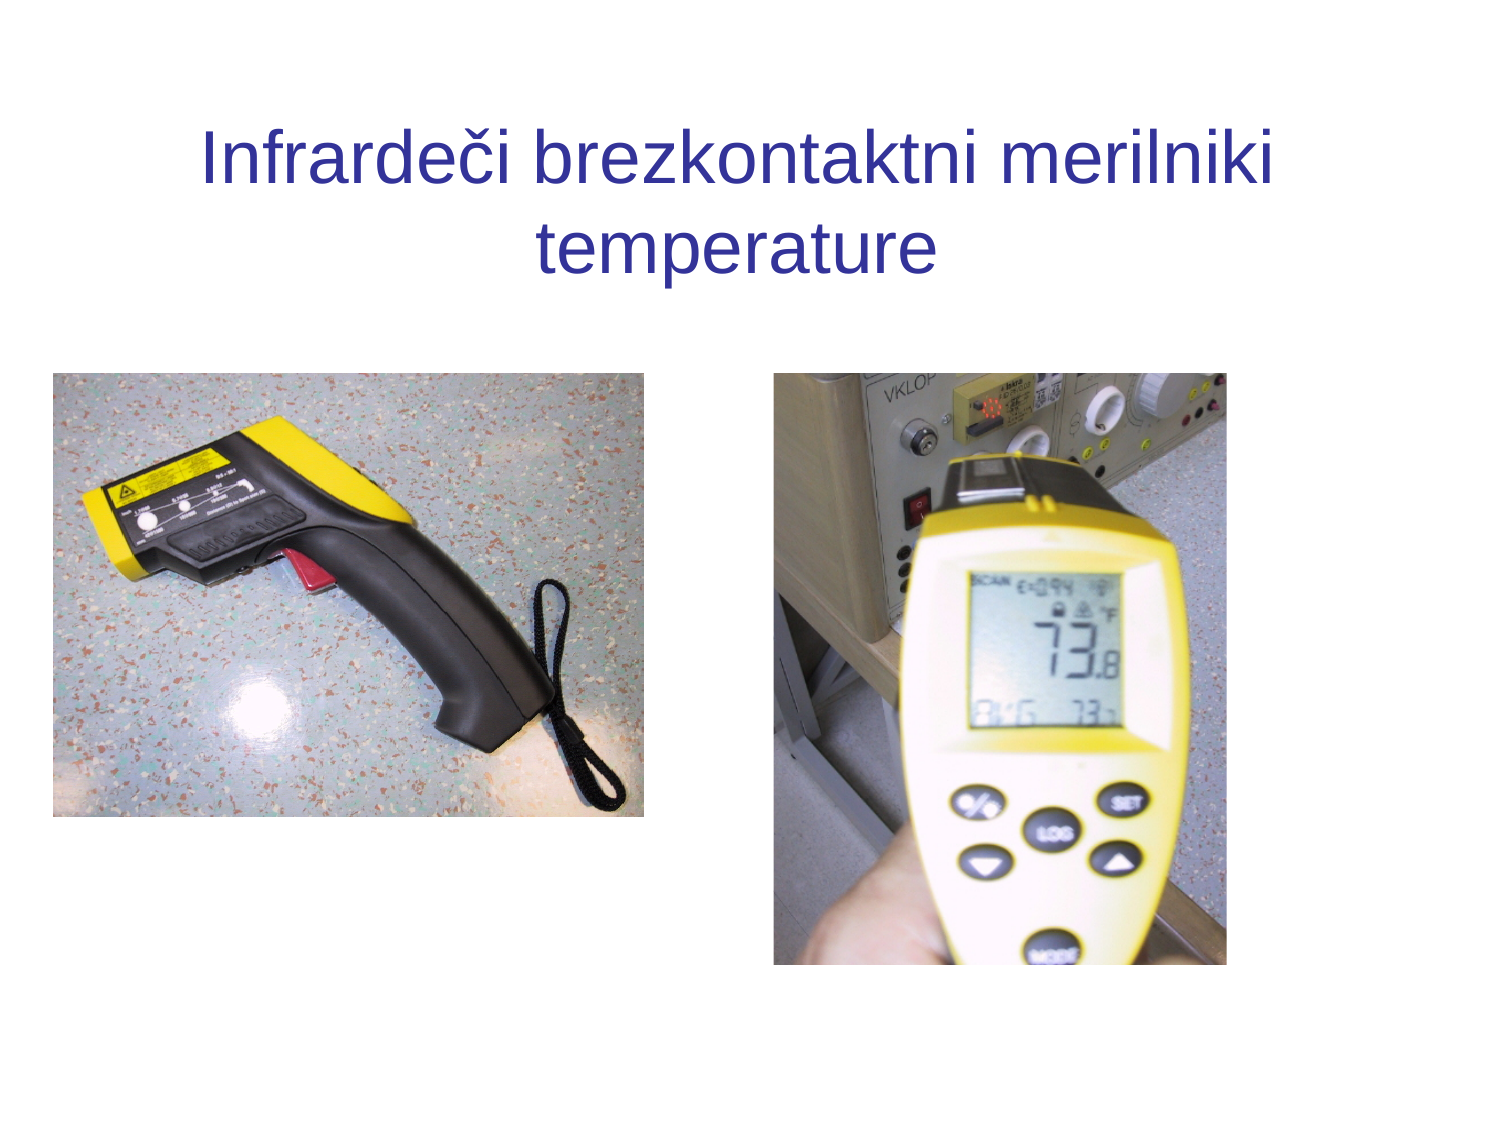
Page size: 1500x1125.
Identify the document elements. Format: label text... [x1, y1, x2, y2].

picture [773, 373, 1227, 965]
picture [53, 373, 644, 817]
title Infrardeči brezkontaktni merilniki temperature [100, 78, 1376, 320]
